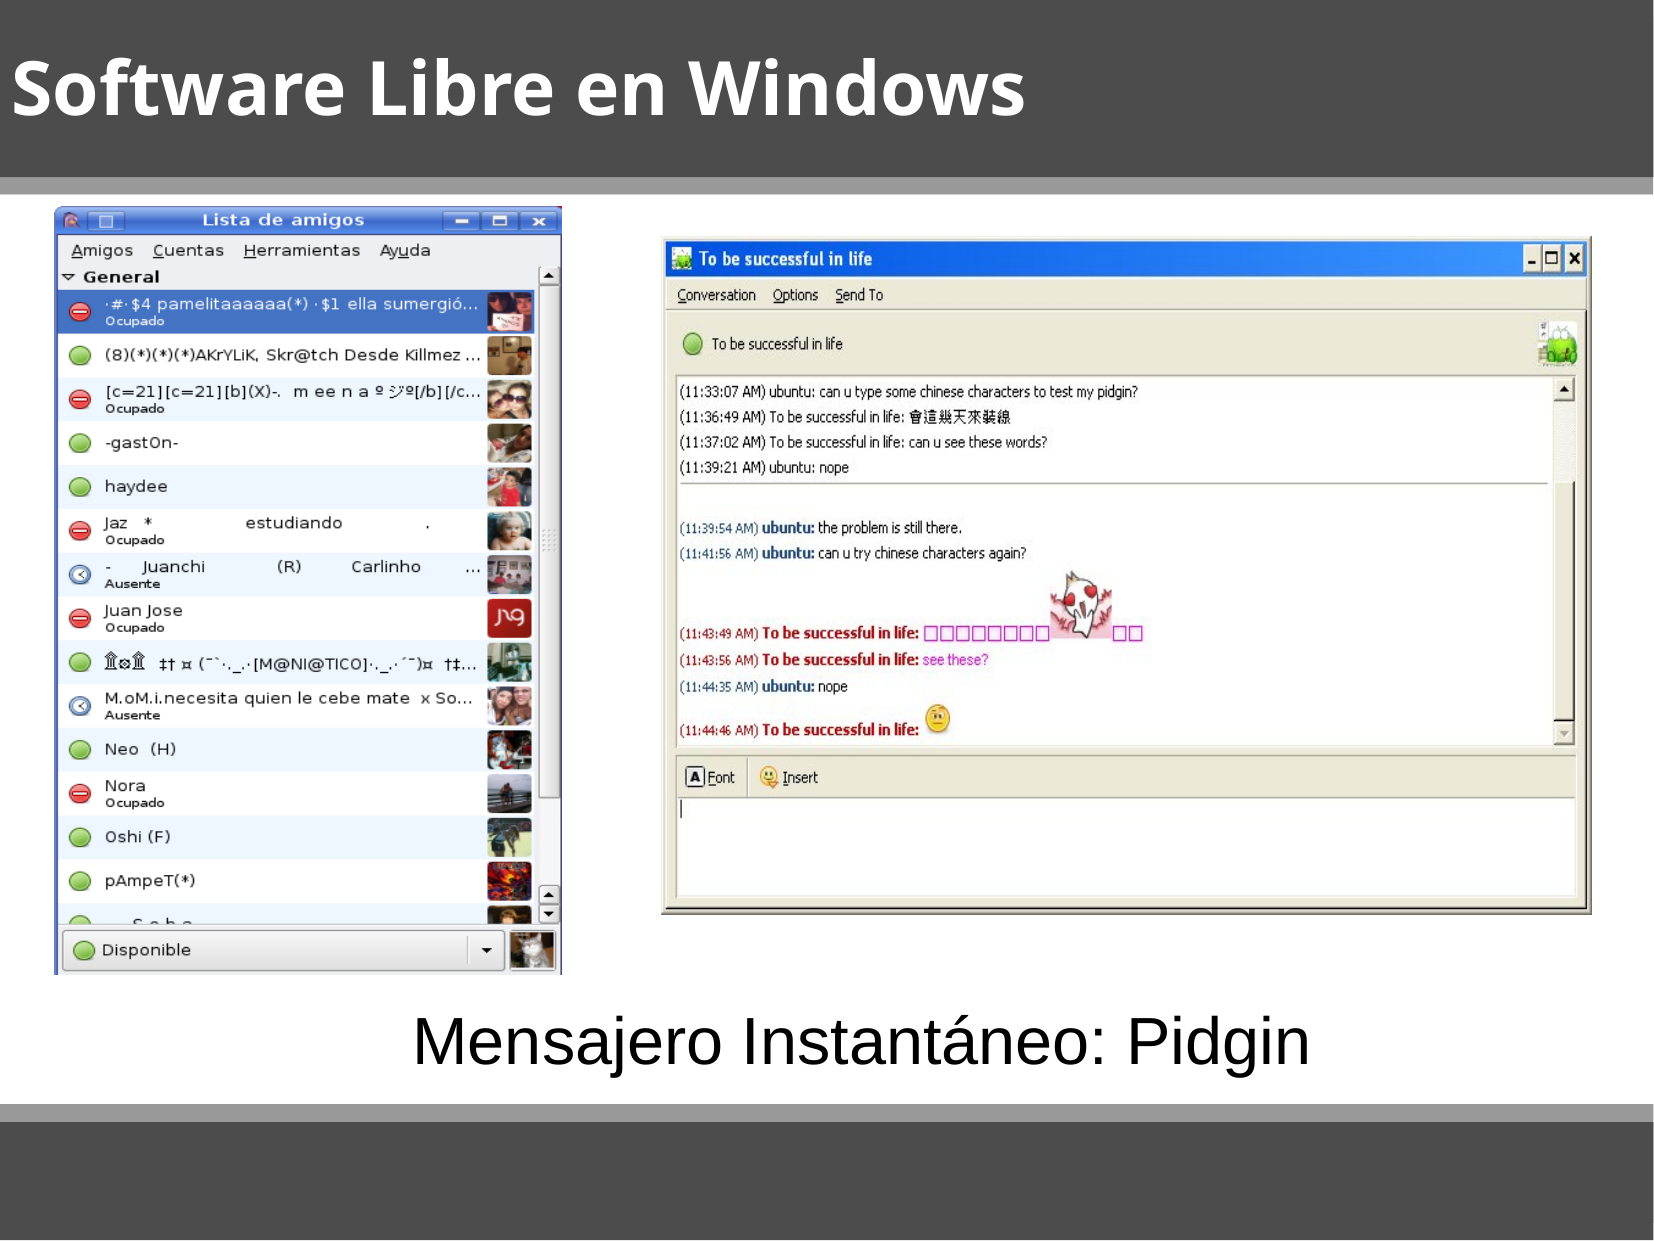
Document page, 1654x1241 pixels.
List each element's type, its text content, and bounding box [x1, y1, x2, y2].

picture [661, 236, 1592, 915]
title Software Libre en Windows [11, 15, 1654, 158]
list Mensajero Instantáneo: Pidgin [29, 1003, 1625, 1093]
picture [54, 206, 562, 975]
